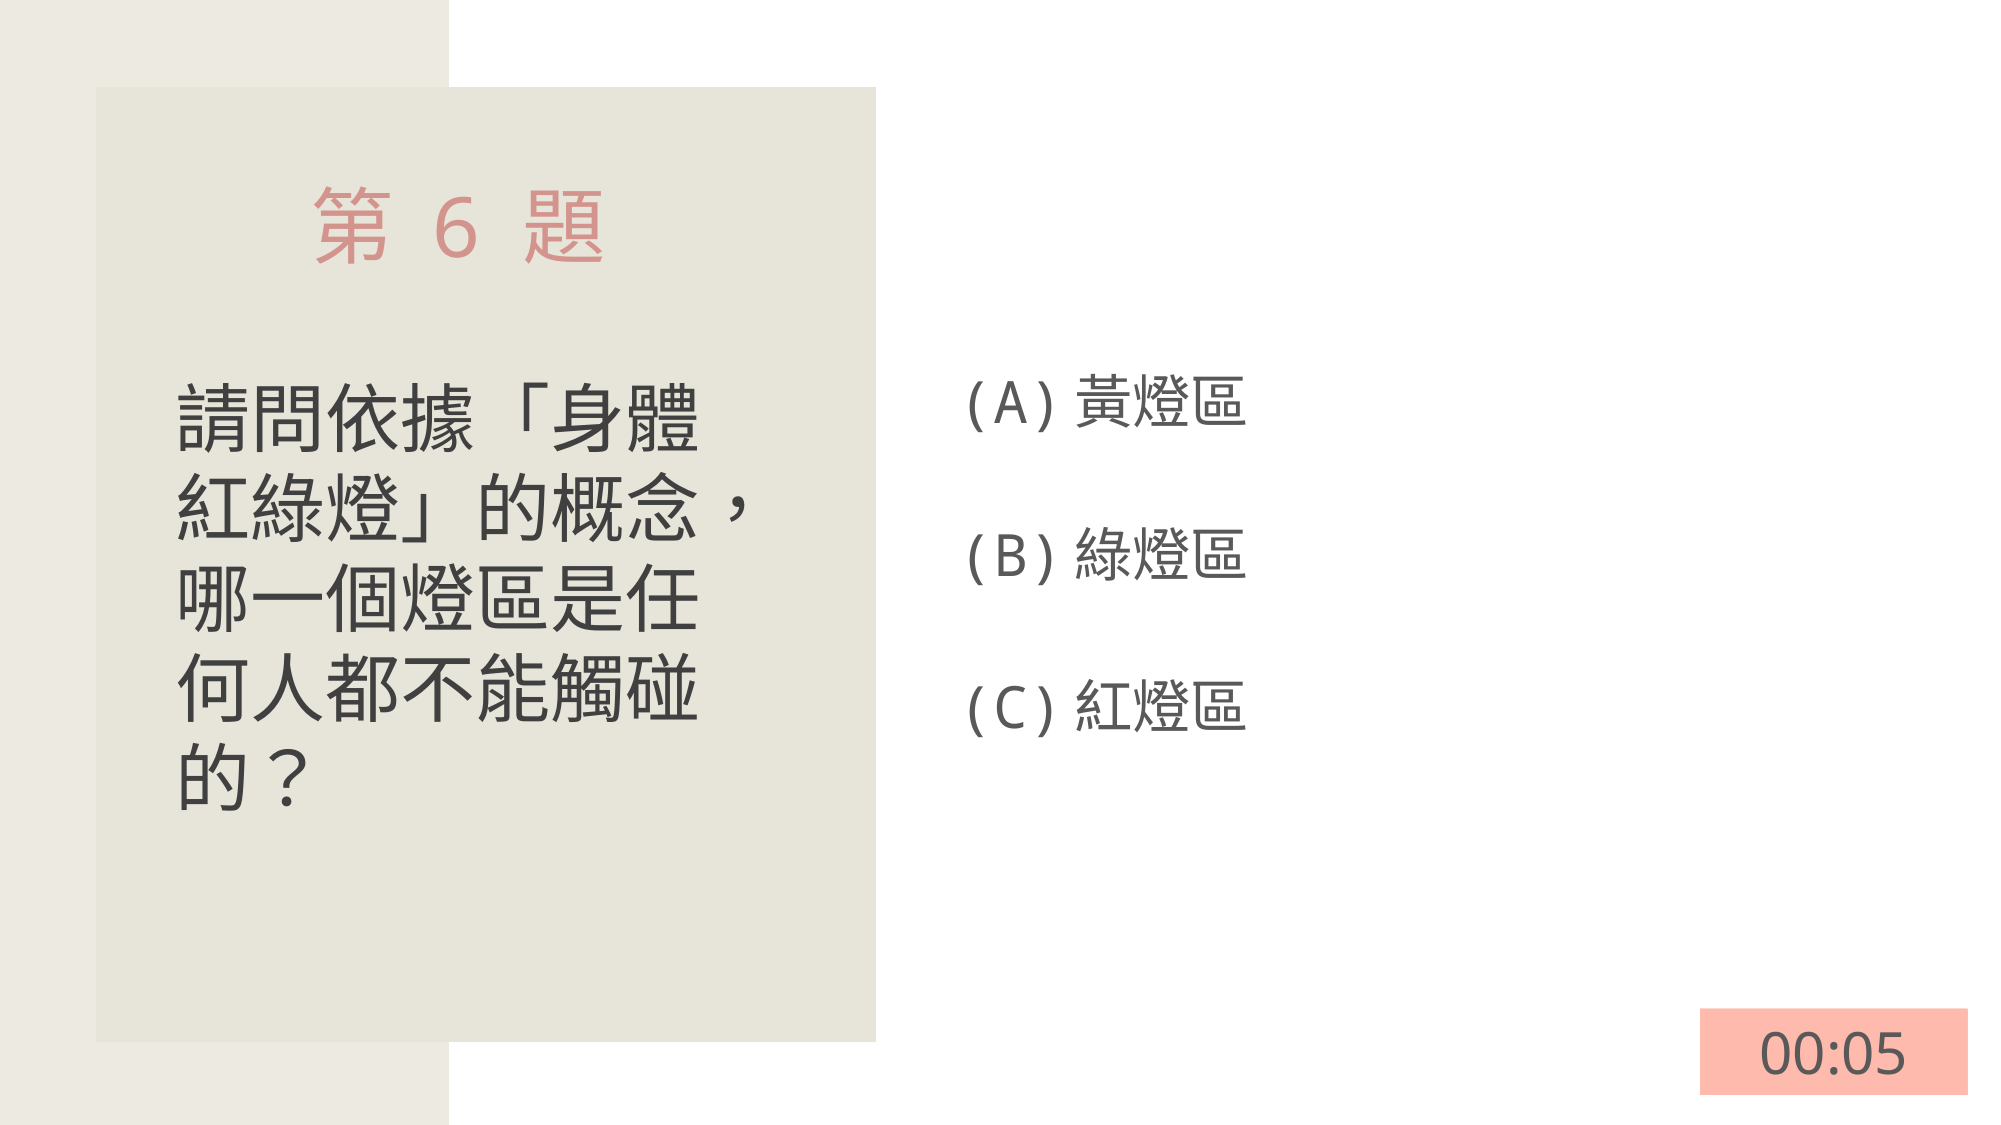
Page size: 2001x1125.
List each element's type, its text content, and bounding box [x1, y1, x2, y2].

text_box 紅燈區 [1059, 662, 1863, 749]
text_box (A) [943, 357, 1059, 444]
text_box (B) [943, 510, 1059, 597]
text_box 第 6 題 [251, 165, 665, 282]
text_box 00:05 [1700, 1008, 1968, 1095]
text_box 黃燈區 [1059, 357, 1863, 444]
text_box 綠燈區 [1059, 510, 1863, 597]
text_box 請問依據「身體紅綠燈」的概念，哪一個燈區是任何人都不能觸碰的？ [160, 361, 756, 831]
text_box (C) [943, 662, 1059, 749]
